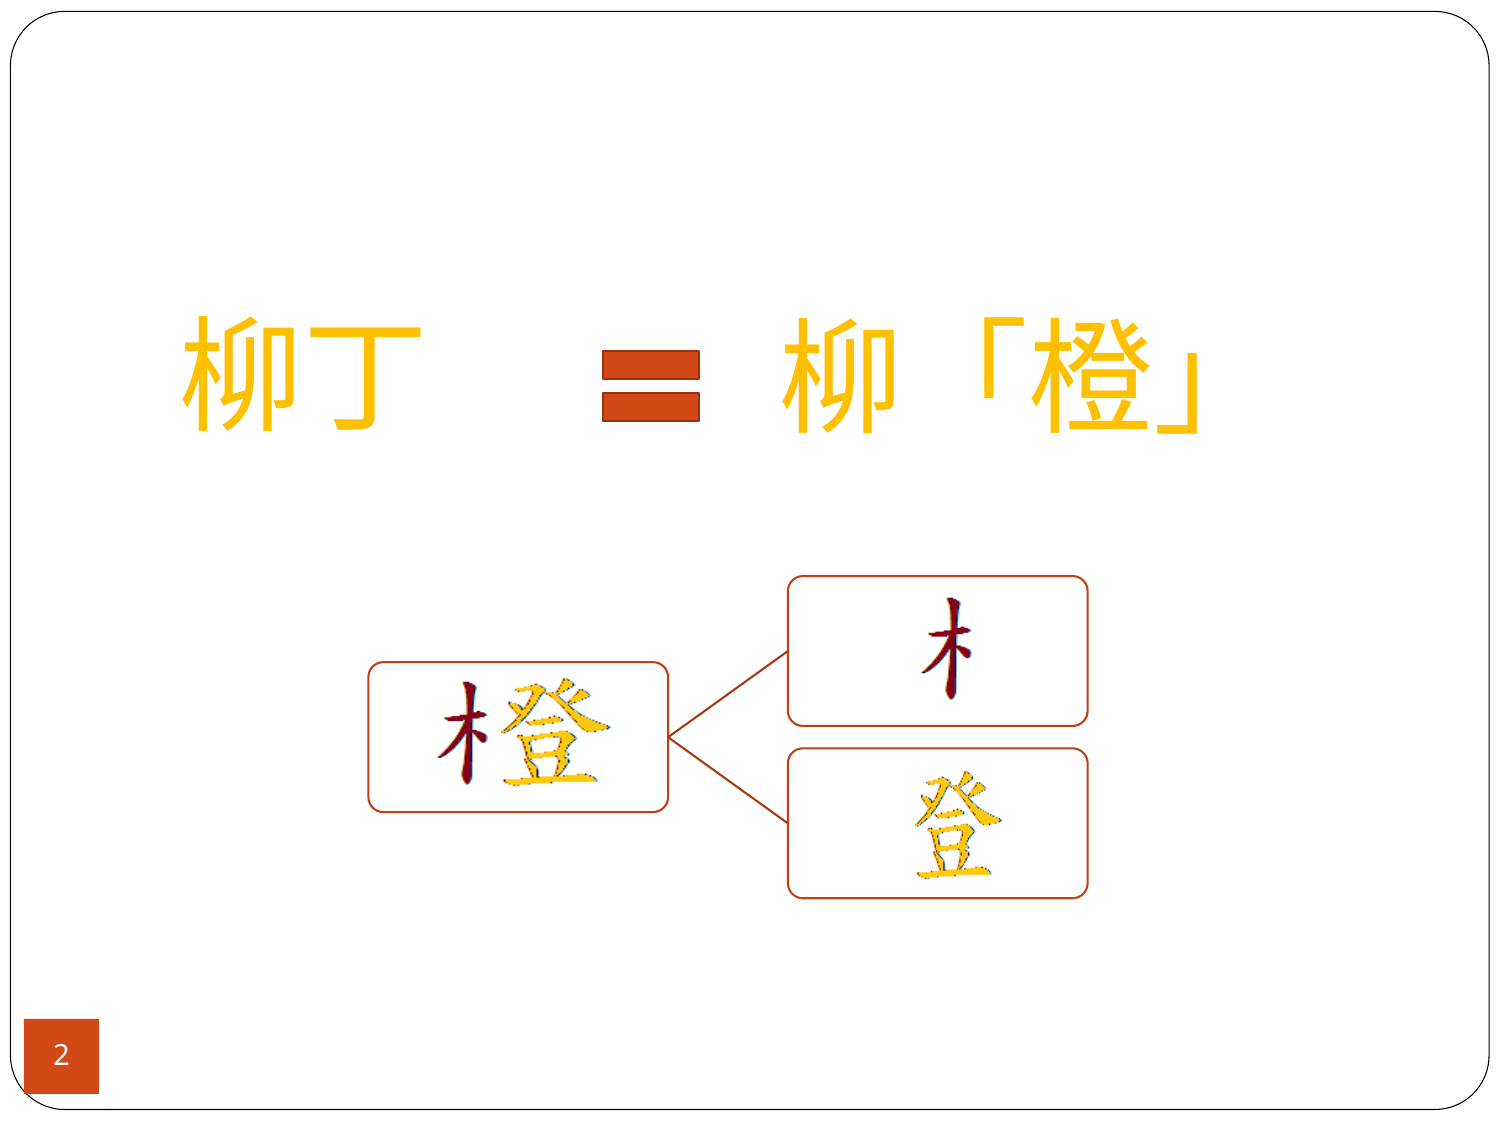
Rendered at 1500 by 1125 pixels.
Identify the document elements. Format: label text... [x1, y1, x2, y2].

text_box 橙 [368, 662, 669, 813]
text_box [603, 392, 699, 421]
text_box 2 [23, 1018, 99, 1094]
picture [501, 670, 621, 796]
text_box 柳丁 [163, 289, 573, 456]
text_box 柳「橙」 [763, 291, 1425, 459]
picture [915, 763, 1010, 889]
text_box [603, 351, 699, 379]
picture [915, 584, 981, 711]
text_box 登 [787, 748, 1088, 899]
text_box 木 [787, 576, 1088, 726]
picture [431, 668, 497, 796]
